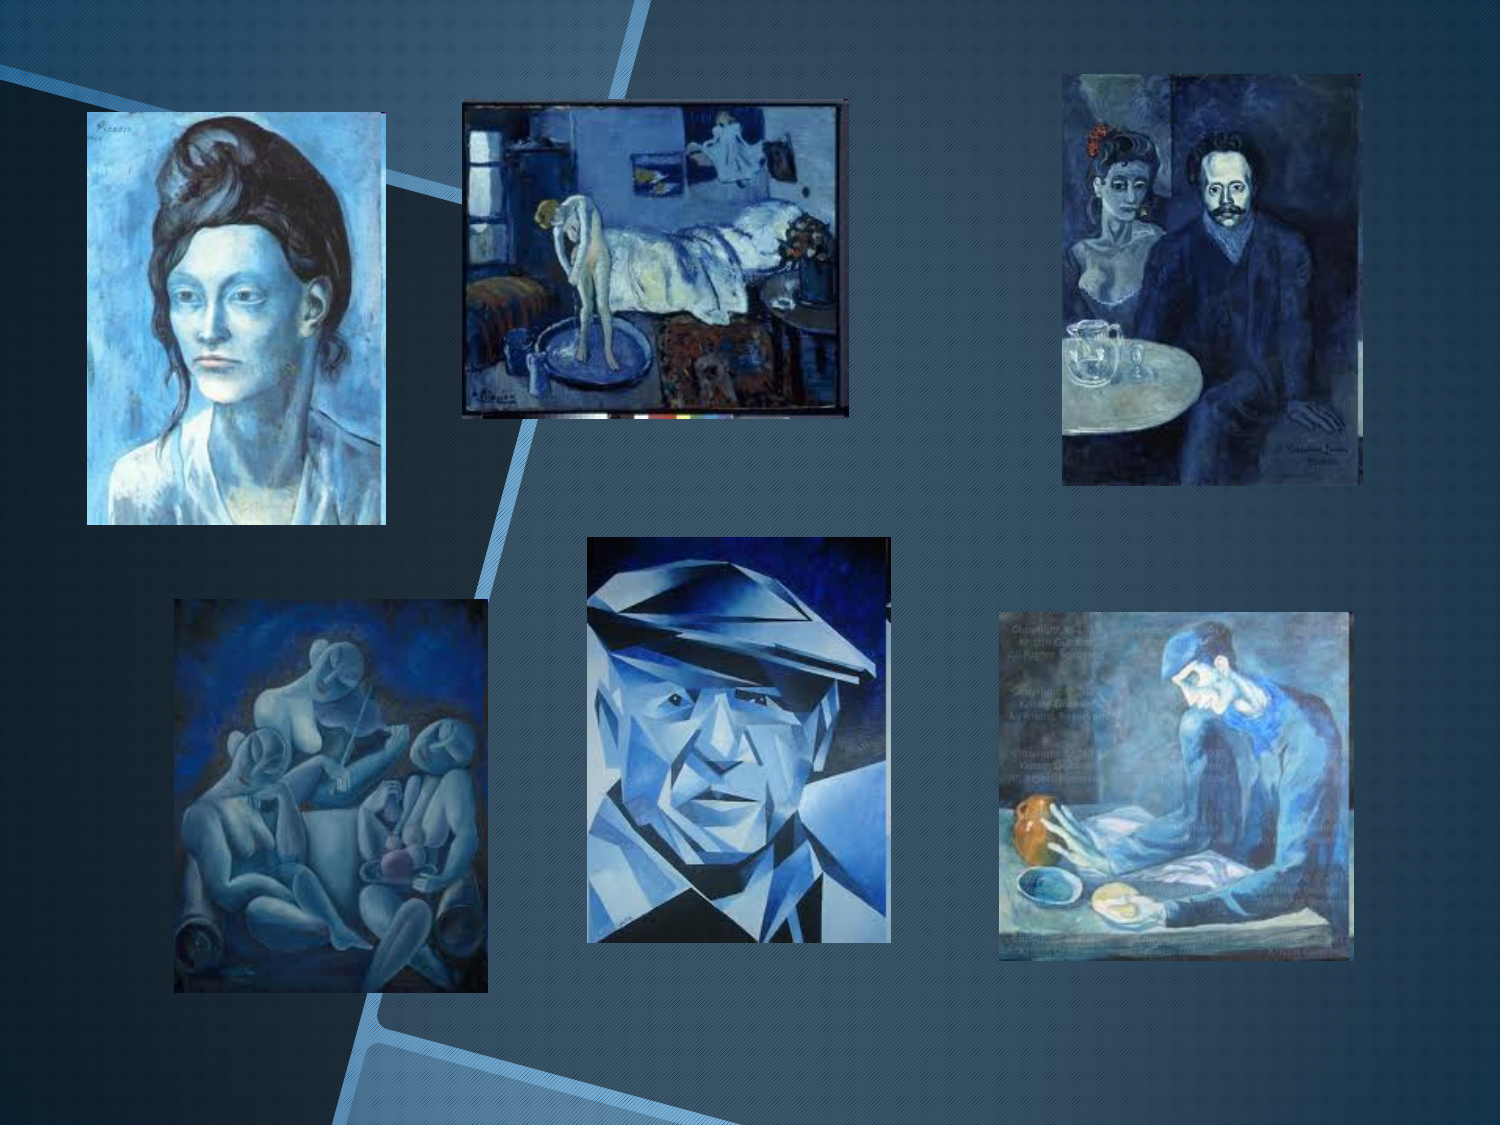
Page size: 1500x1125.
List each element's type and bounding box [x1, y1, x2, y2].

picture [1062, 74, 1363, 486]
picture [587, 537, 891, 943]
picture [174, 599, 488, 993]
picture [462, 99, 849, 419]
picture [87, 112, 386, 525]
picture [999, 612, 1354, 961]
